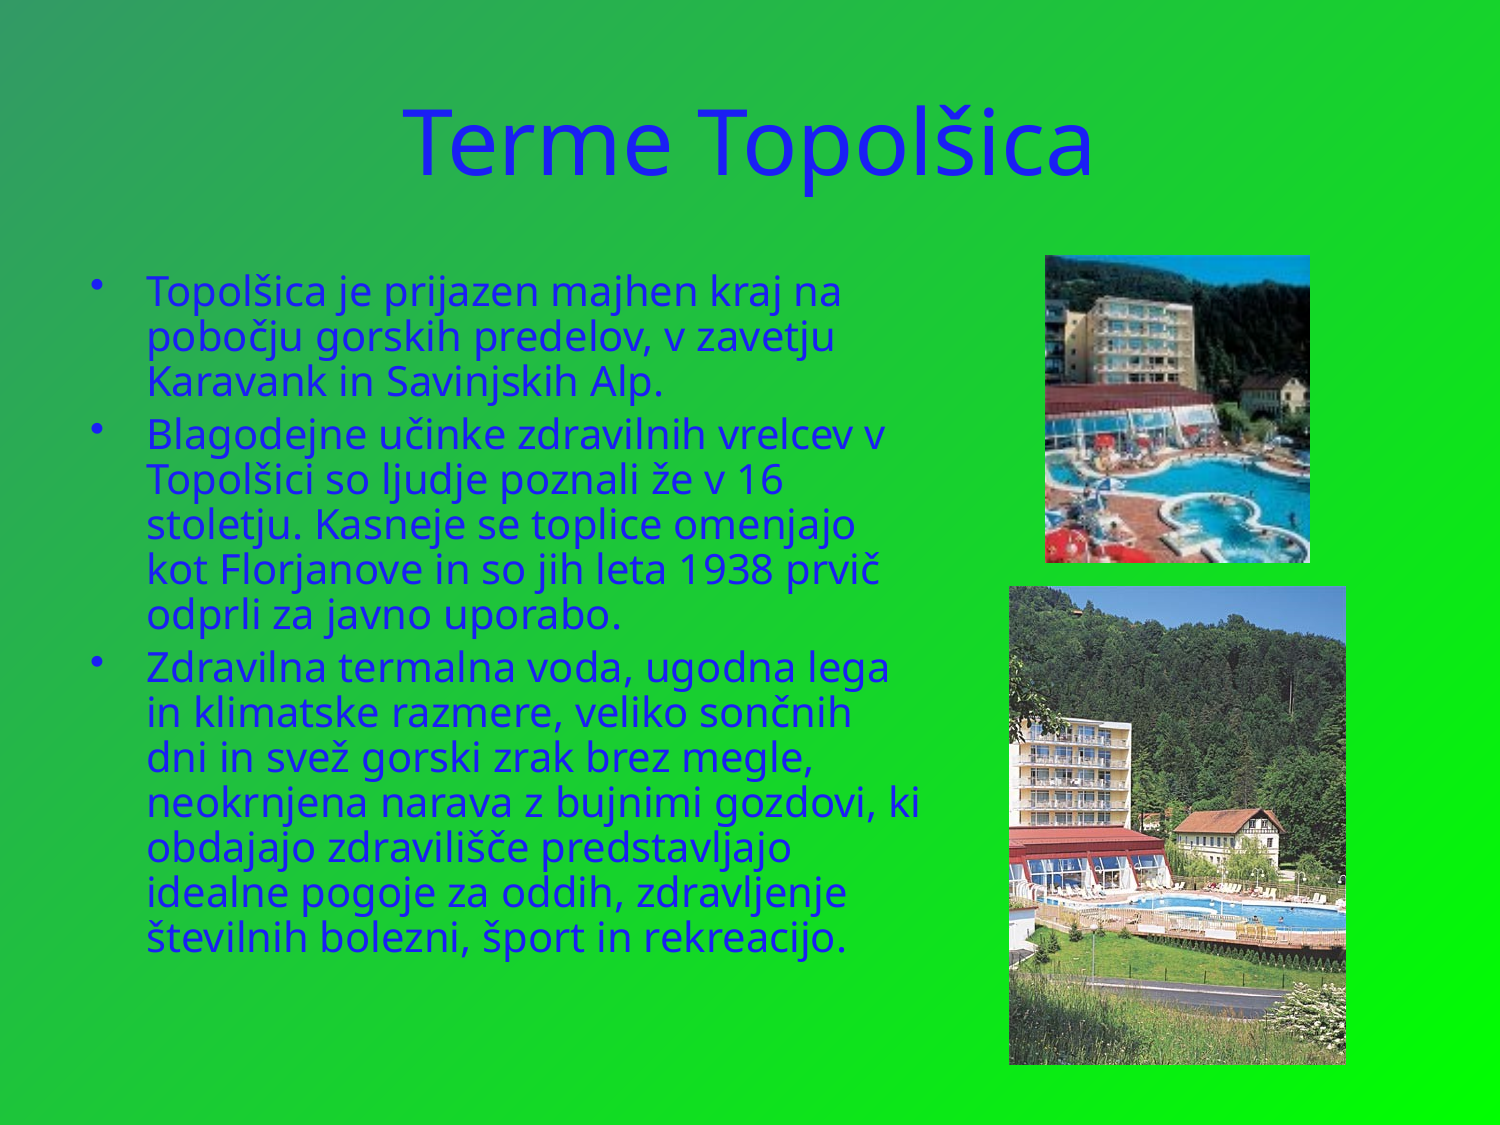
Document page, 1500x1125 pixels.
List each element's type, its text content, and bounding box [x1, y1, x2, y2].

list Topolšica je prijazen majhen kraj na pobočju gorskih predelov, v zavetju Karavank in Savinjskih Alp. Blagodejne učinke zdravilnih vrelcev v Topolšici so ljudje poznali že v 16 stoletju. Kasneje se toplice omenjajo kot Florjanove in so jih leta 1938 prvič odprli za javno uporabo. Zdravilna termalna voda, ugodna lega in klimatske razmere, veliko sončnih dni in svež gorski zrak brez megle, neokrnjena narava z bujnimi gozdovi, ki obdajajo zdravilišče predstavljajo idealne pogoje za oddih, zdravljenje številnih bolezni, šport in rekreacijo. [75, 262, 939, 1094]
picture [1045, 255, 1310, 563]
title Terme Topolšica [75, 45, 1425, 233]
picture [1009, 586, 1346, 1066]
picture [1293, 283, 1305, 287]
